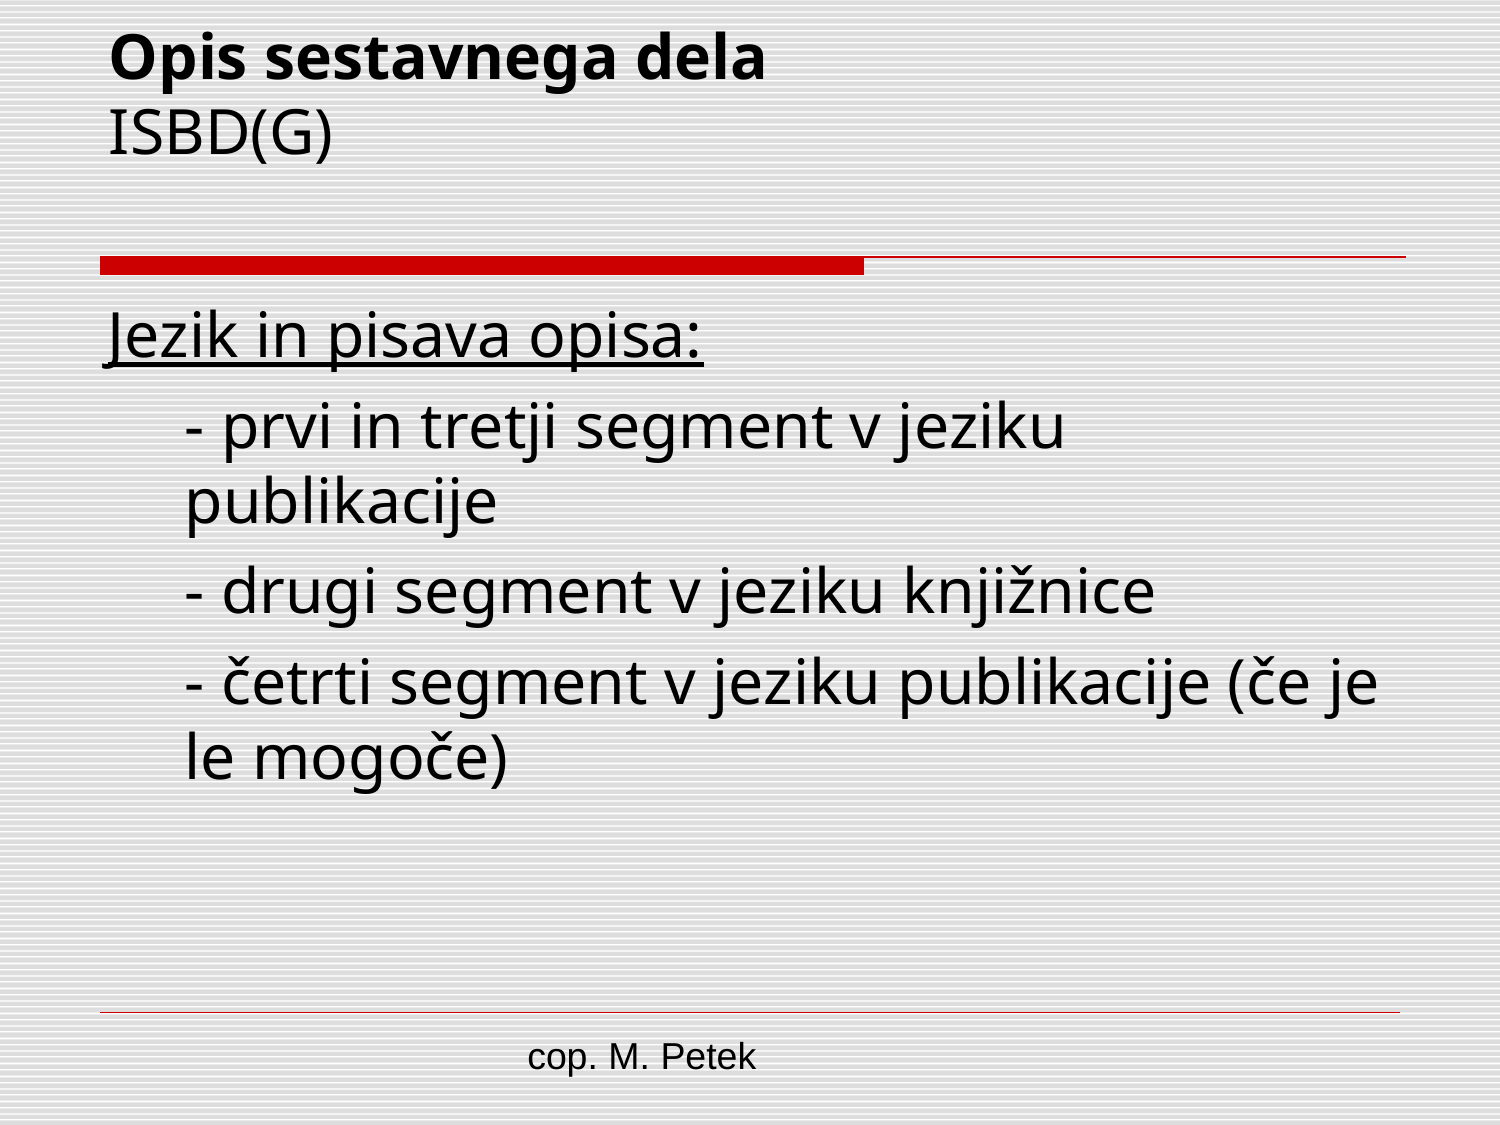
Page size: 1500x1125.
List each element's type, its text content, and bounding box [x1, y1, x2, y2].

picture [0, 0, 1500, 1125]
list Jezik in pisava opisa: - prvi in tretji segment v jeziku publikacije - drugi segment v jeziku knjižnice - četrti segment v jeziku publikacije (če je le mogoče) [92, 287, 1406, 988]
title Opis sestavnega dela ISBD(G) [94, 9, 1371, 250]
